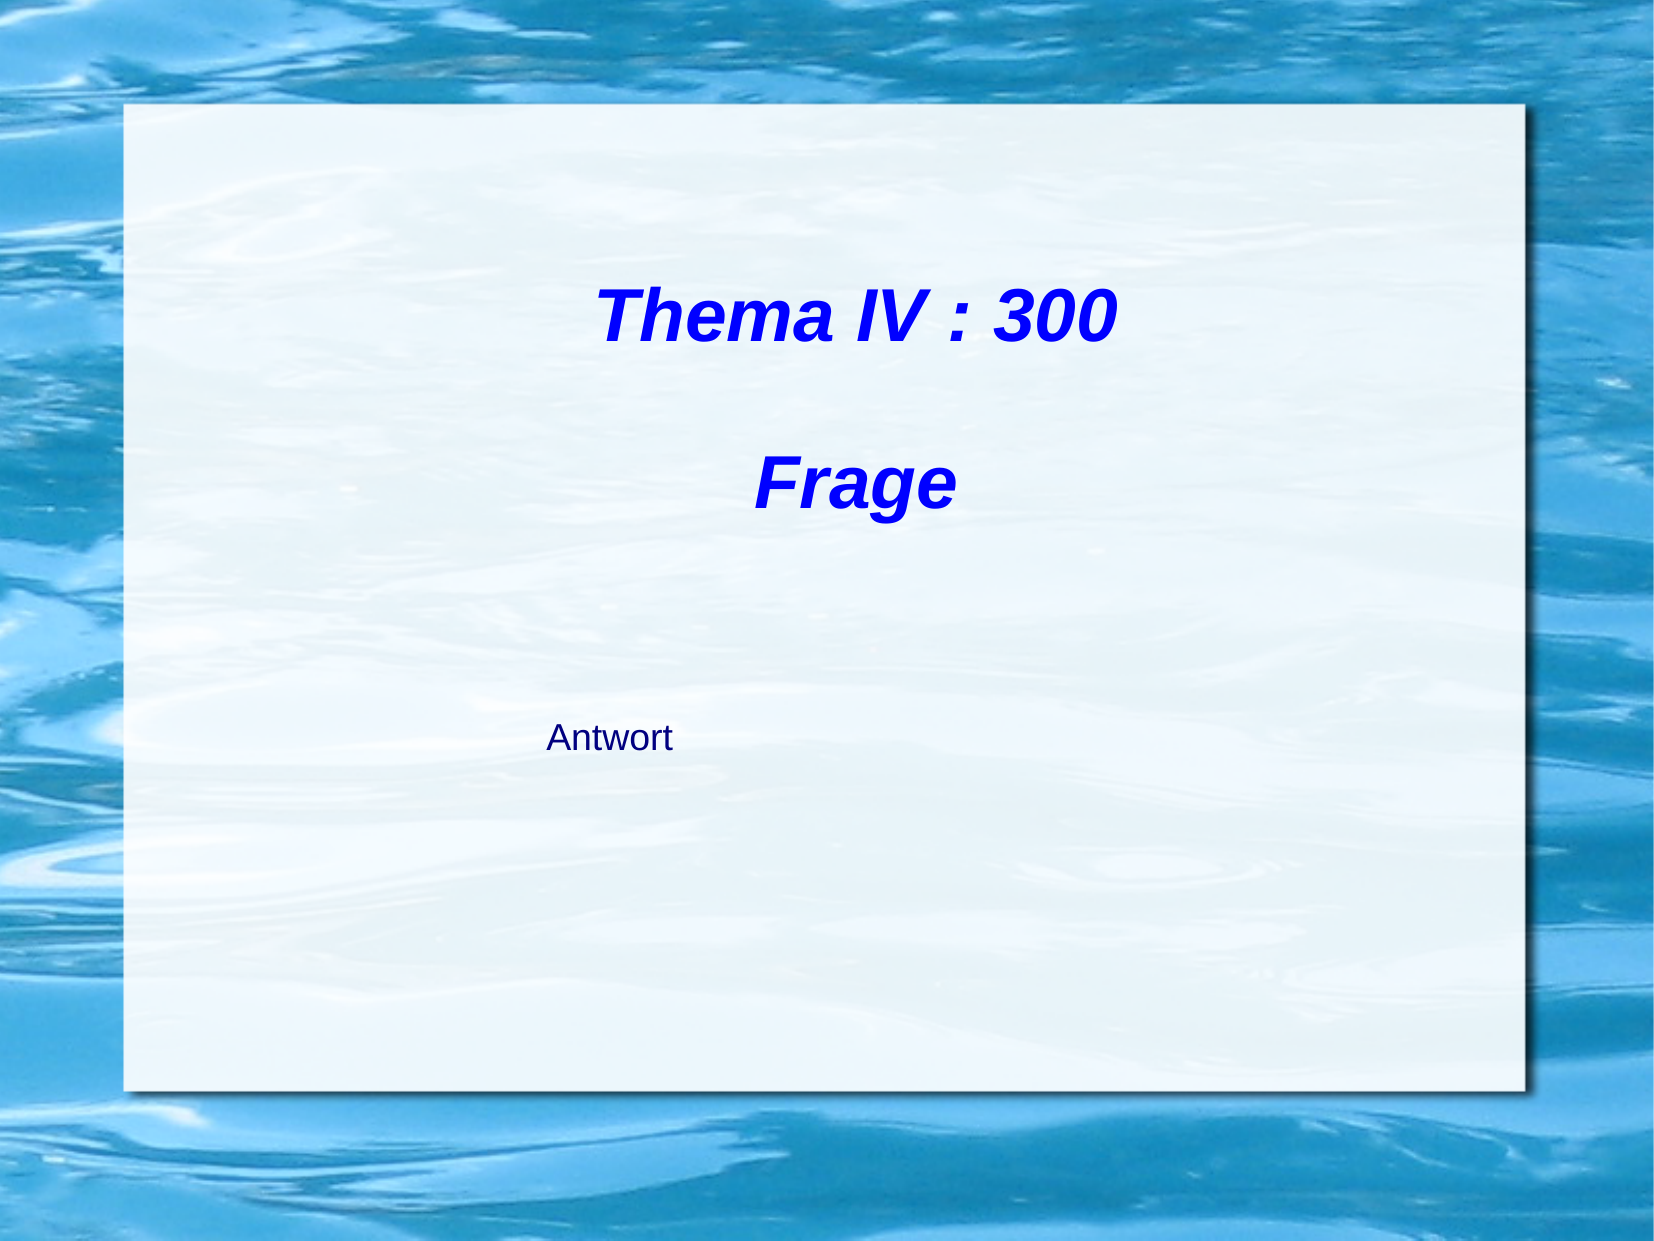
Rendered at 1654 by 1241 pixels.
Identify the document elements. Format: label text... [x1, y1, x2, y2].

text_box Antwort [531, 708, 945, 766]
picture [0, 0, 1654, 1241]
text_box Thema IV : 300 Frage [324, 265, 1388, 533]
